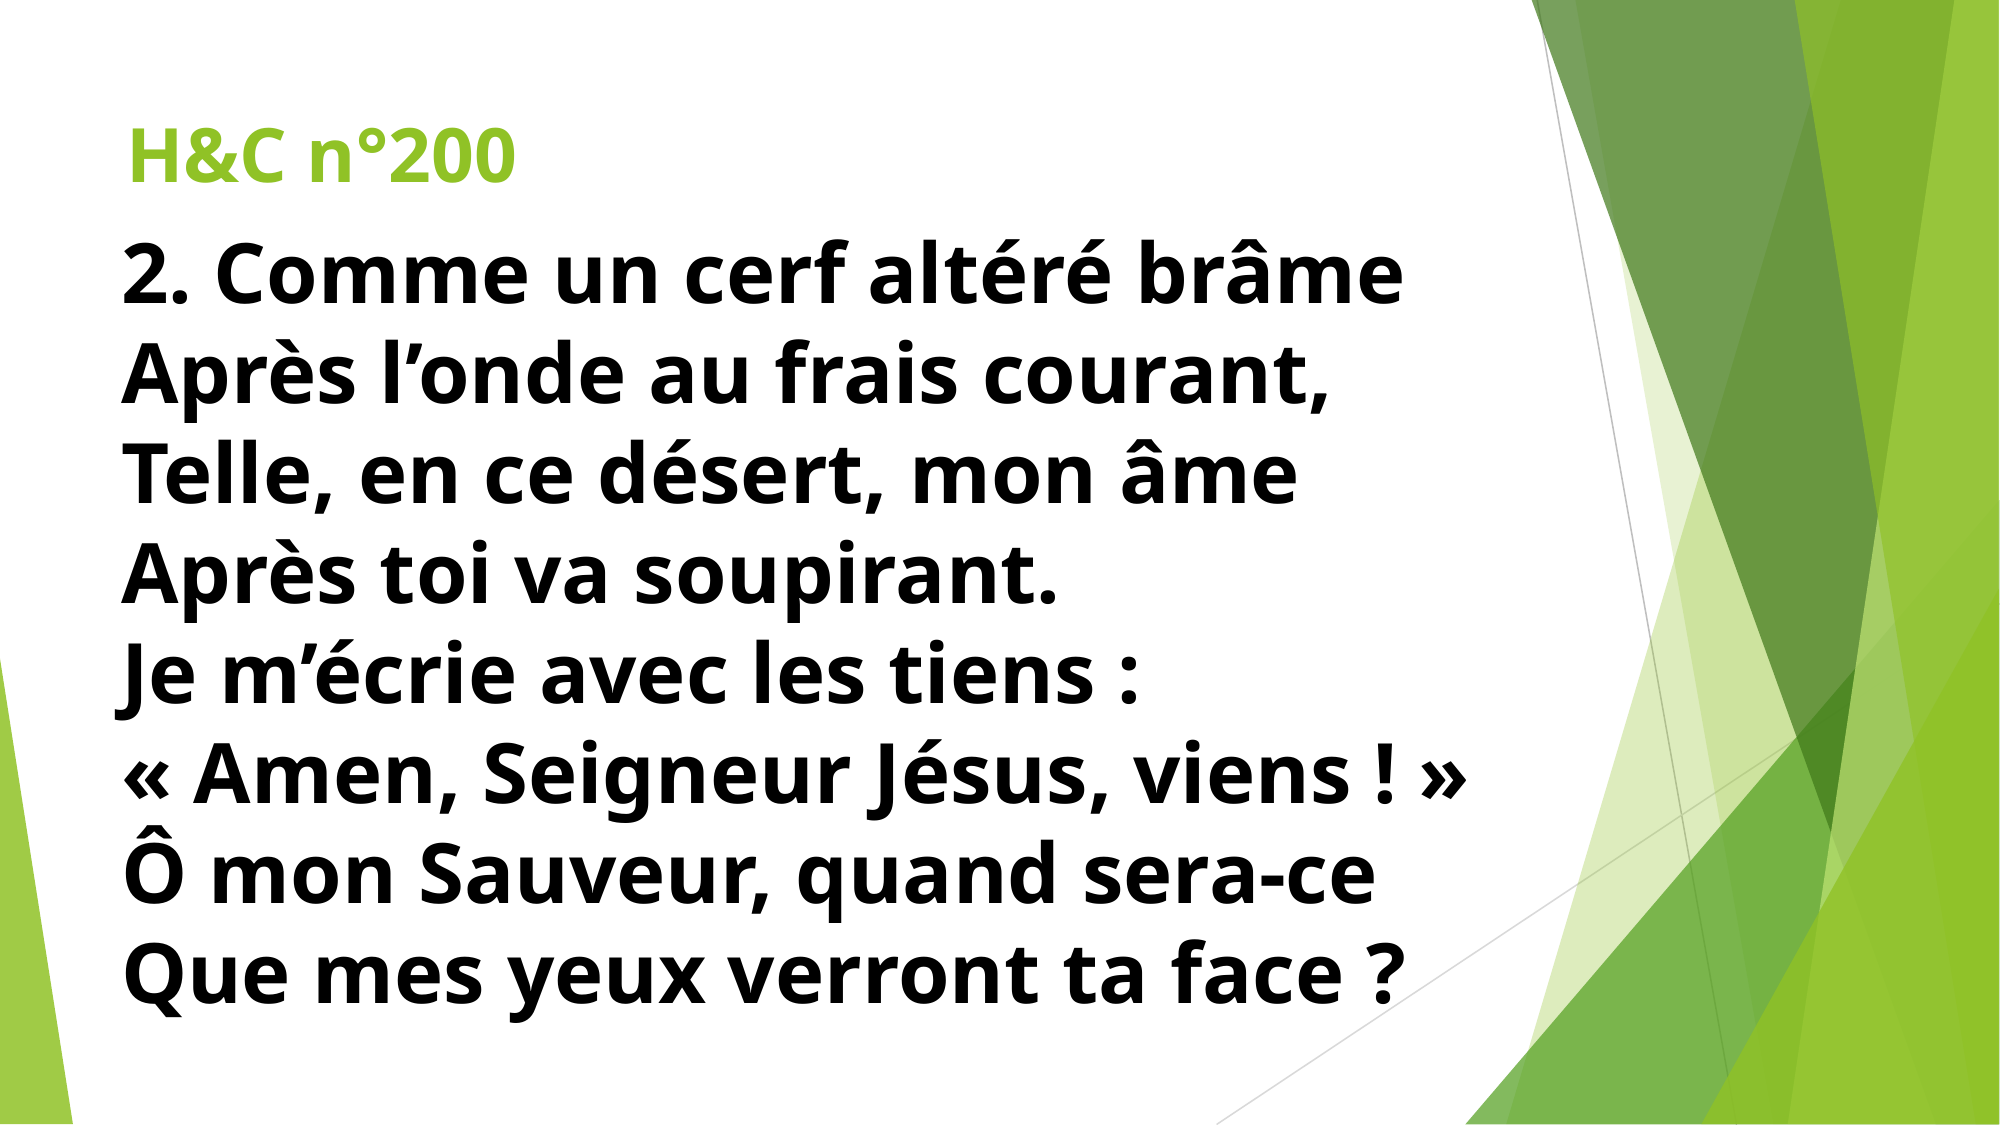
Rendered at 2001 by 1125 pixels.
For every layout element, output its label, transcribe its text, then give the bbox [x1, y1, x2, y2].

text_box H&C n°200 [111, 99, 1522, 213]
text_box 2. Comme un cerf altéré brâme Après l’onde au frais courant, Telle, en ce désert, mon âme Après toi va soupirant. Je m’écrie avec les tiens : « Amen, Seigneur Jésus, viens ! » Ô mon Sauveur, quand sera-ce Que mes yeux verront ta face ? [106, 213, 1973, 1037]
